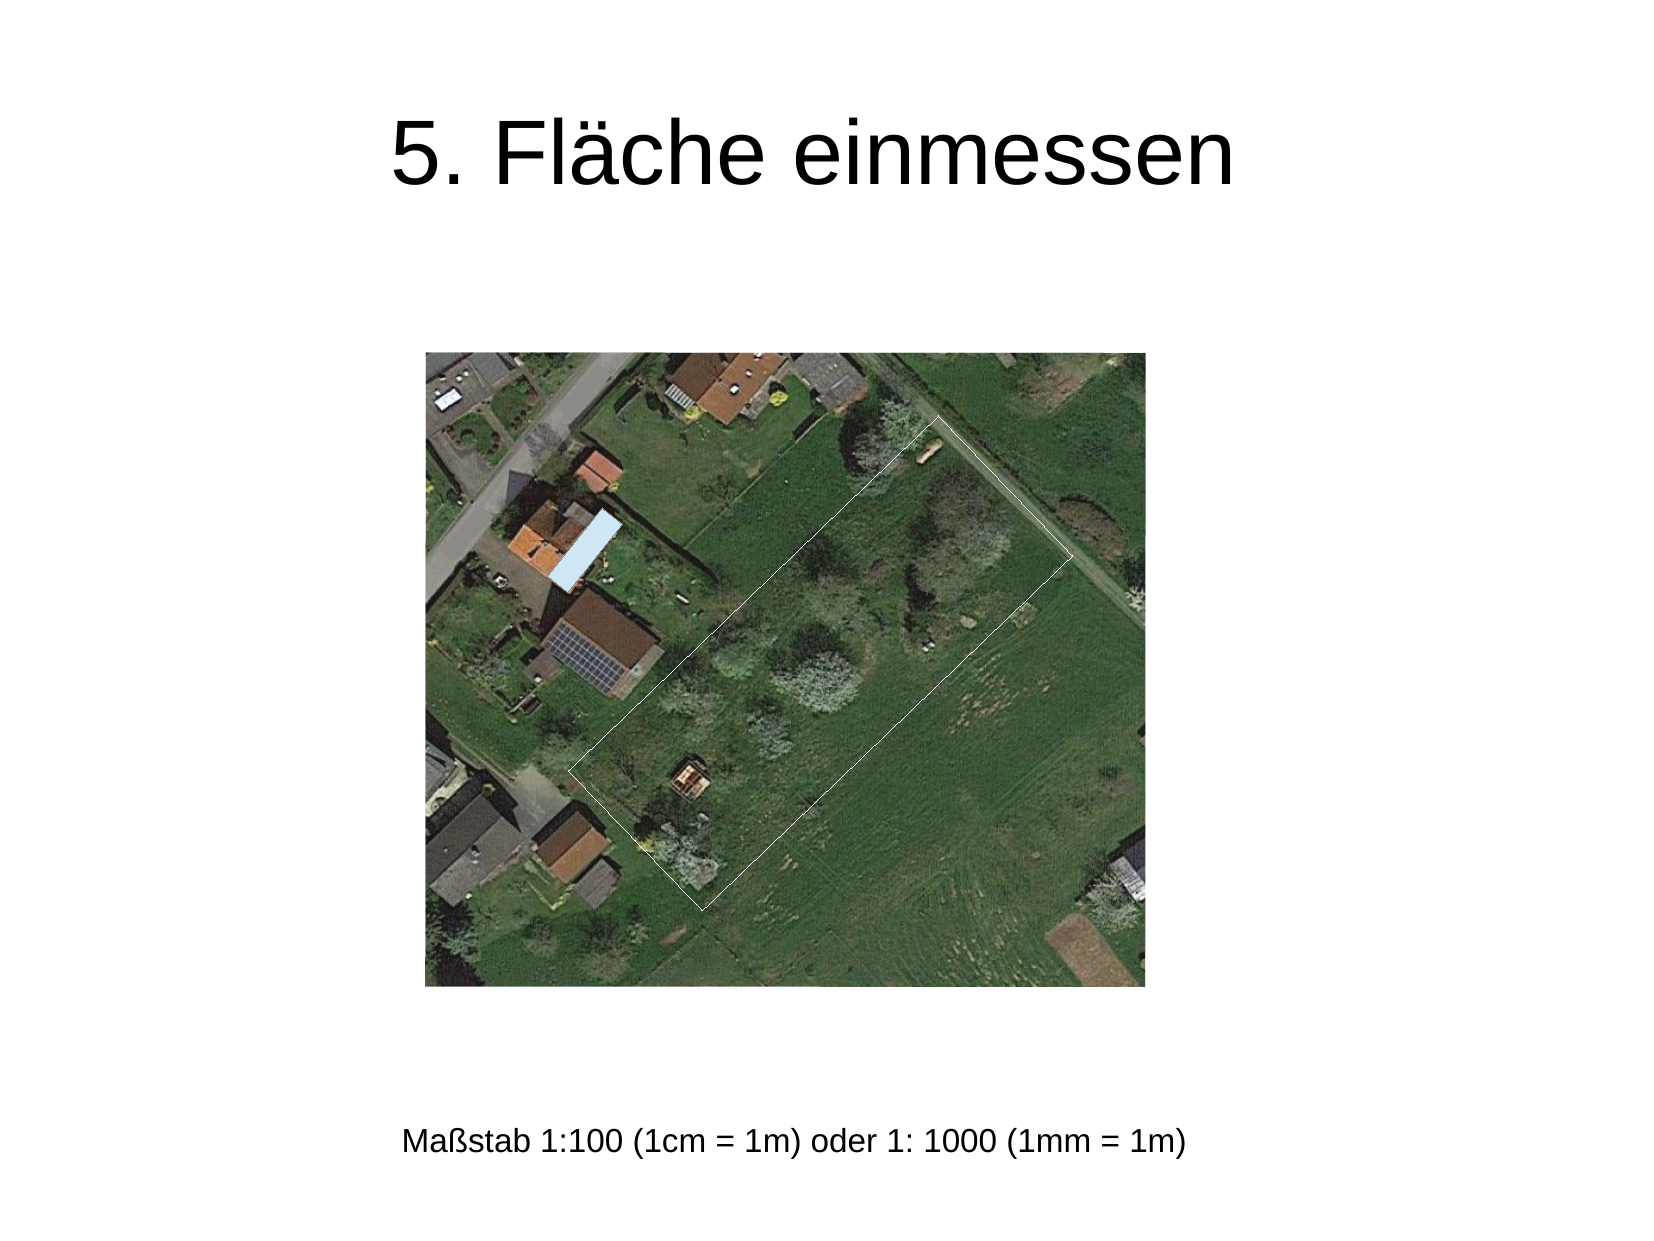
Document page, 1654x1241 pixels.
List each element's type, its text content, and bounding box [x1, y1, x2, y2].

text_box [547, 507, 623, 593]
list Maßstab 1:100 (1cm = 1m) oder 1: 1000 (1mm = 1m) [330, 1122, 1288, 1241]
picture [425, 352, 1146, 987]
title 5. Fläche einmessen [82, 49, 1571, 257]
